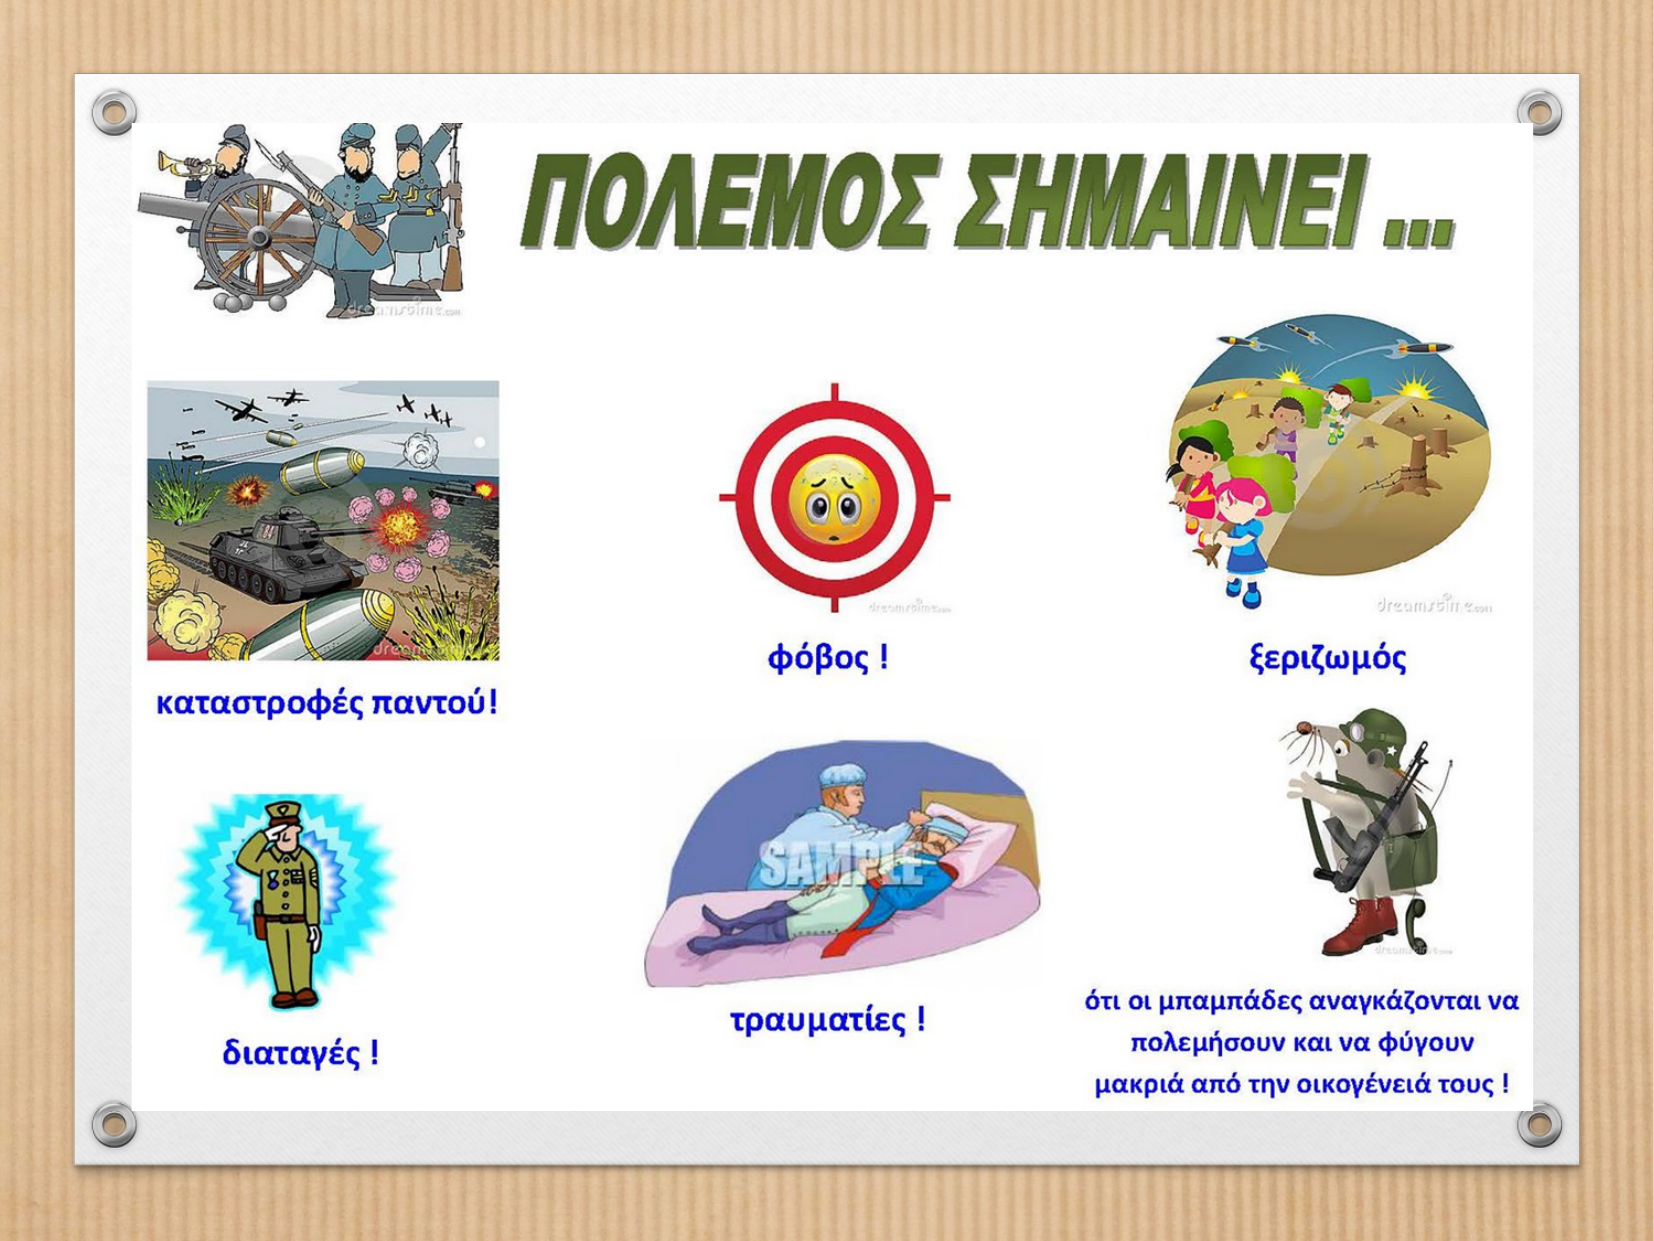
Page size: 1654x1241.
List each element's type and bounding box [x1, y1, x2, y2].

picture [131, 123, 1534, 1111]
